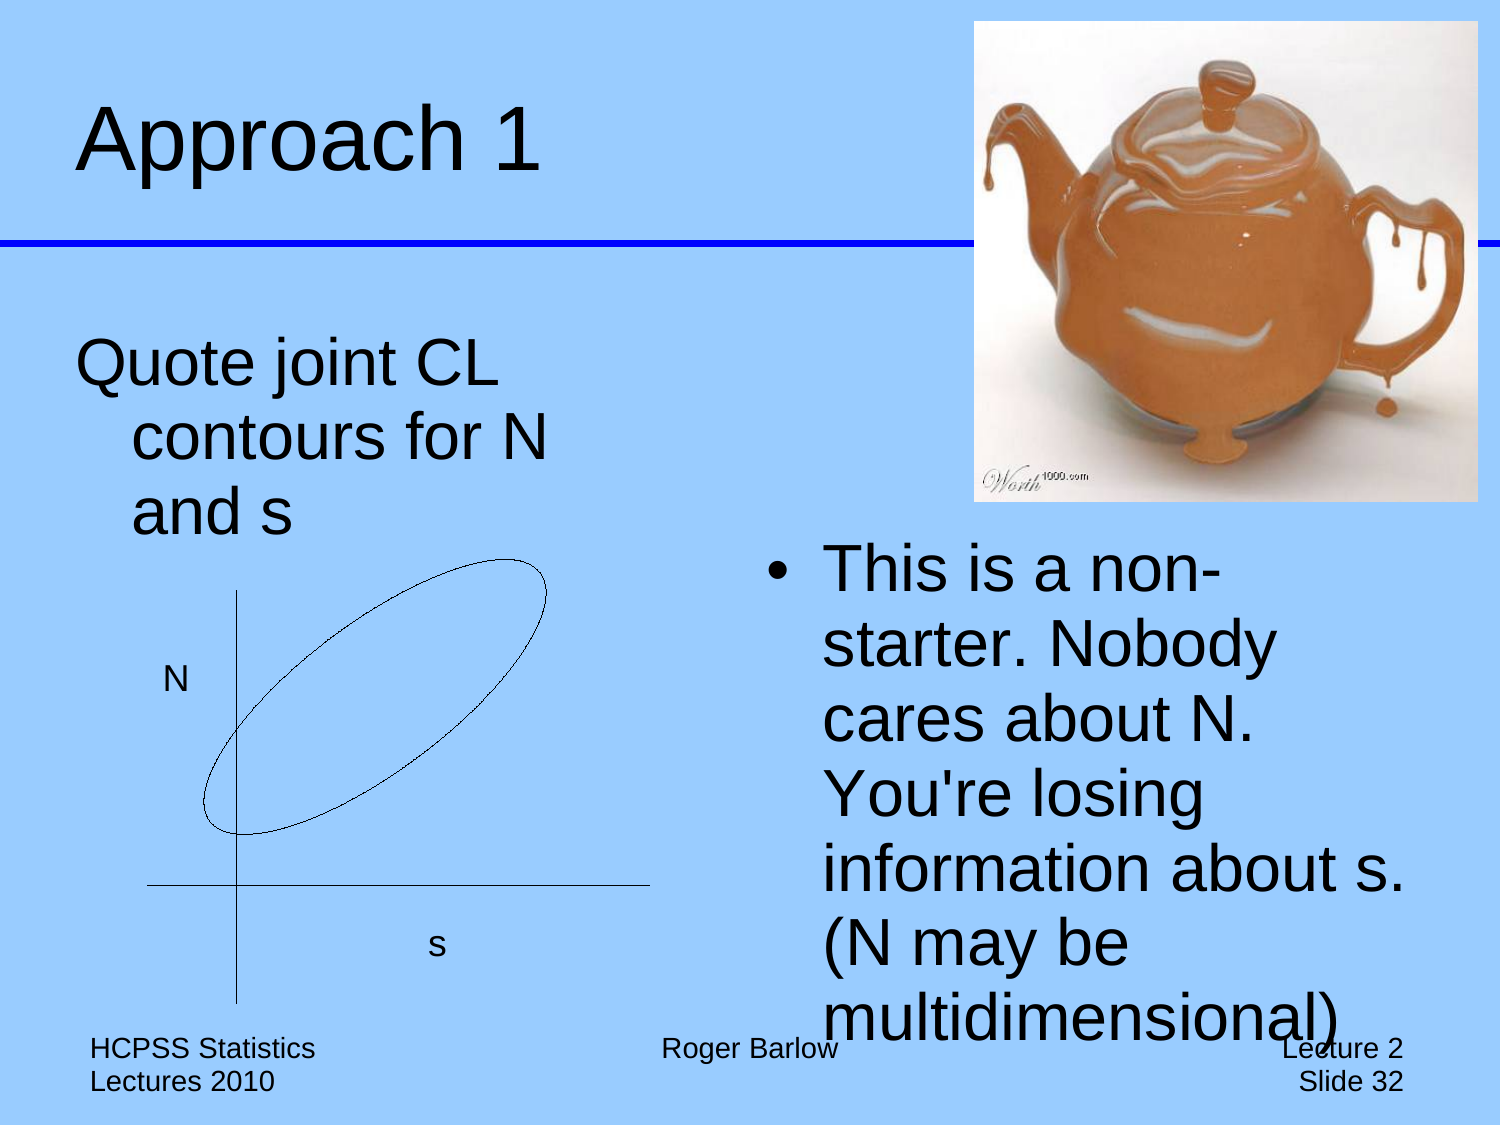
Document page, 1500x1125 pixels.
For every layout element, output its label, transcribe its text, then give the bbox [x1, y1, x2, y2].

picture [974, 21, 1478, 502]
text_box N [147, 649, 296, 707]
title Approach 1 [75, 45, 974, 233]
text_box s [413, 915, 562, 973]
list Quote joint CL contours for N and s [75, 324, 591, 1006]
list This is a non-starter. Nobody cares about N. You're losing information about s. (N may be multidimensional) [766, 531, 1426, 1055]
